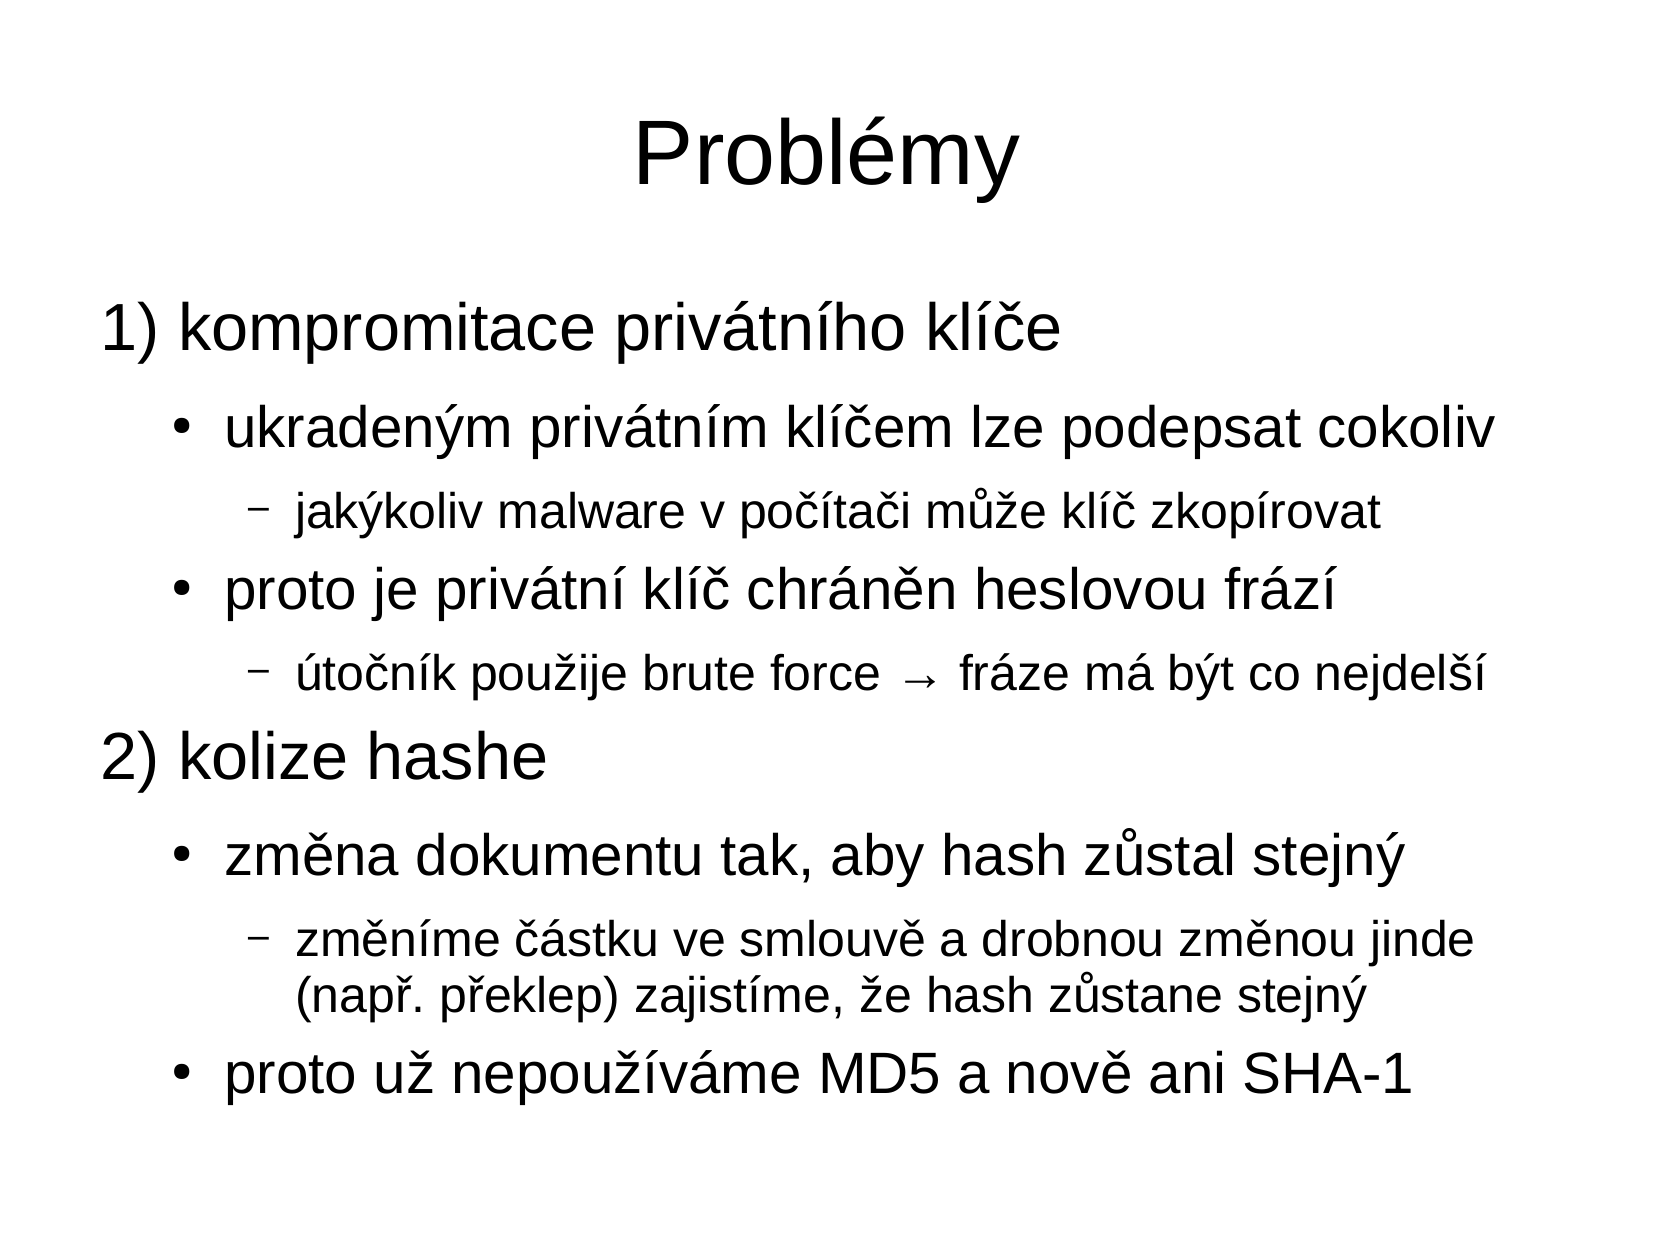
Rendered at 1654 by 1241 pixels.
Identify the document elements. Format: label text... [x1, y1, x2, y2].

list kompromitace privátního klíče ukradeným privátním klíčem lze podepsat cokoliv jakýkoliv malware v počítači může klíč zkopírovat proto je privátní klíč chráněn heslovou frází útočník použije brute force → fráze má být co nejdelší kolize hashe změna dokumentu tak, aby hash zůstal stejný změníme částku ve smlouvě a drobnou změnou jinde (např. překlep) zajistíme, že hash zůstane stejný proto už nepoužíváme MD5 a nově ani SHA-1 [82, 290, 1571, 1106]
title Problémy [82, 49, 1571, 257]
